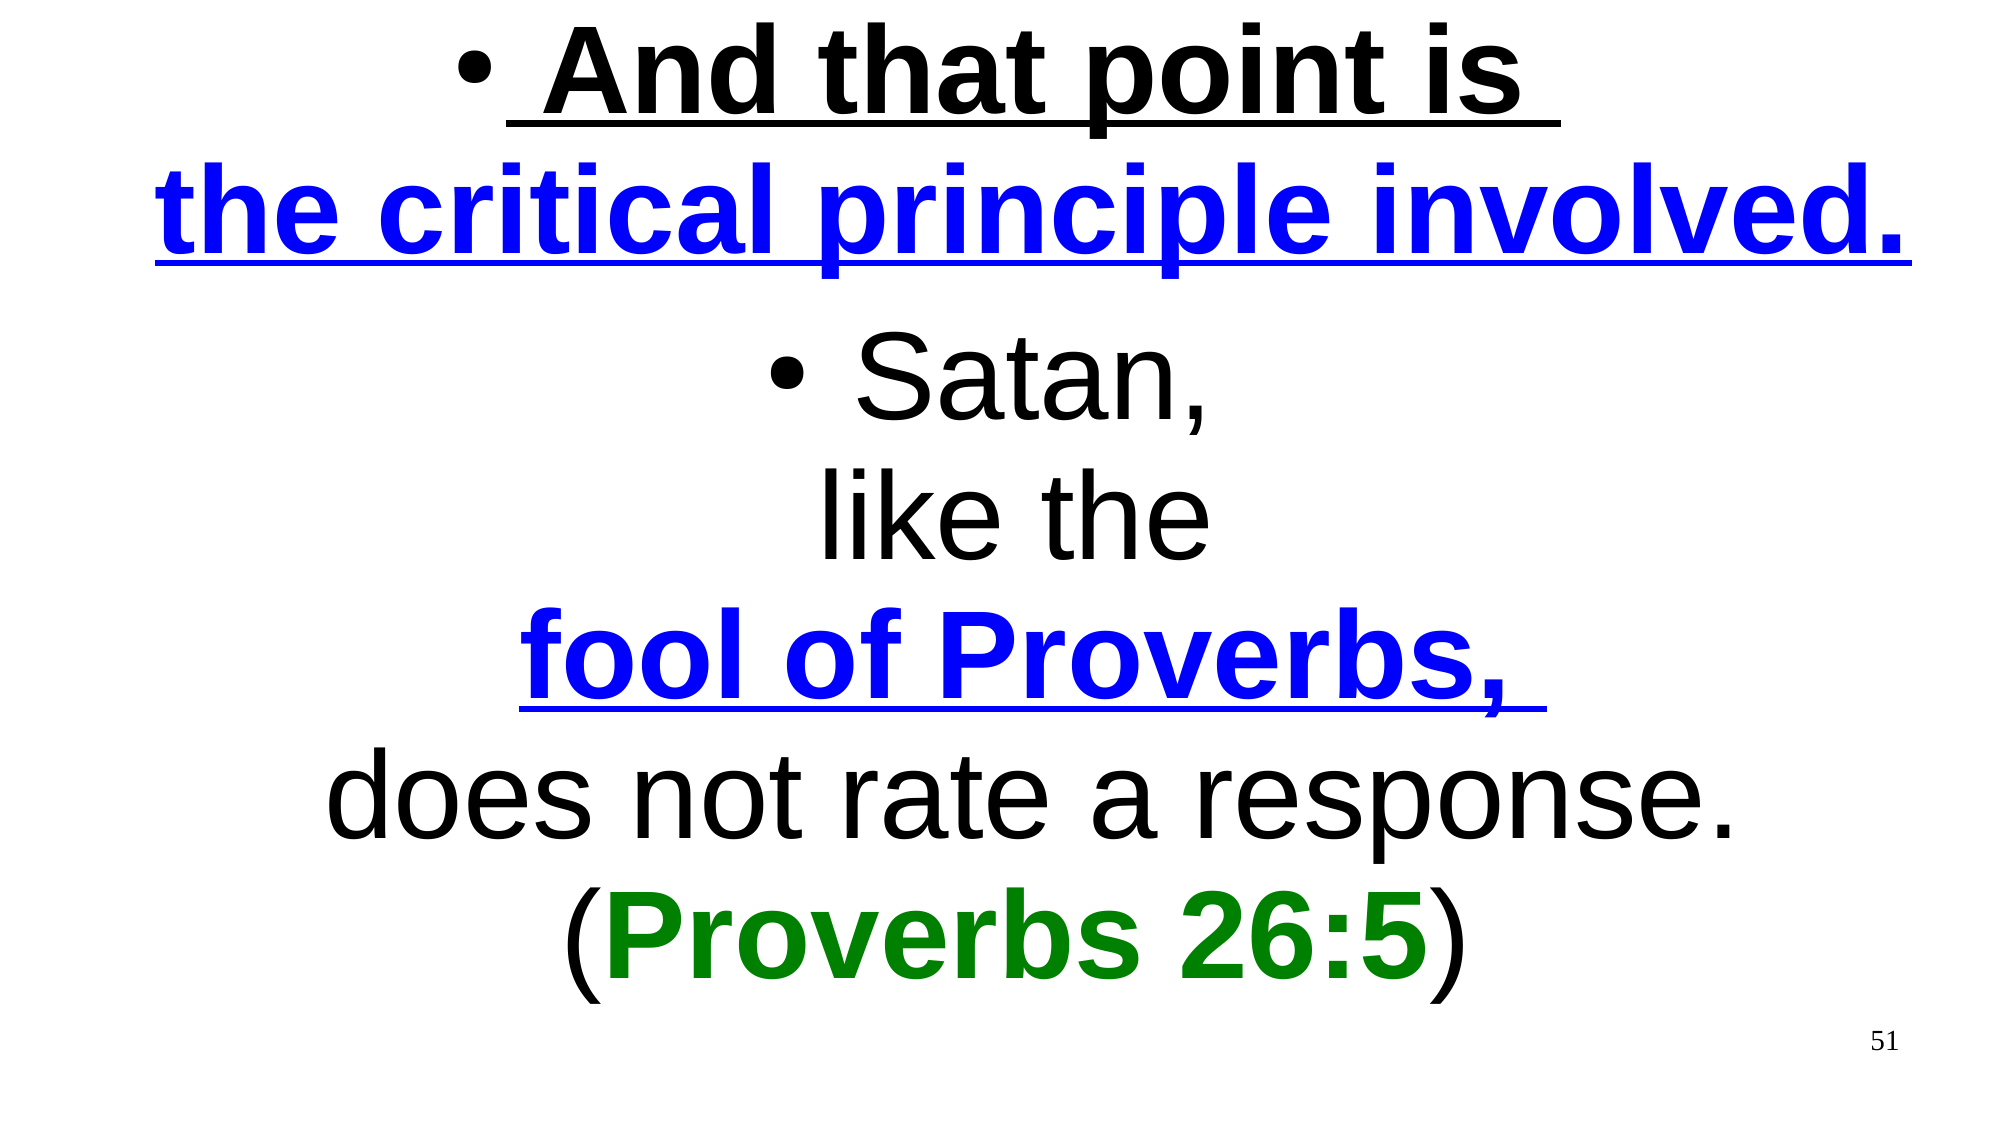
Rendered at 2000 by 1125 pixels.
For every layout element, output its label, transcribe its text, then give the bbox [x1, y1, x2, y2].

list And that point is the critical principle involved. Satan, like the fool of Proverbs, does not rate a response. (Proverbs 26:5) [0, 0, 1996, 1123]
